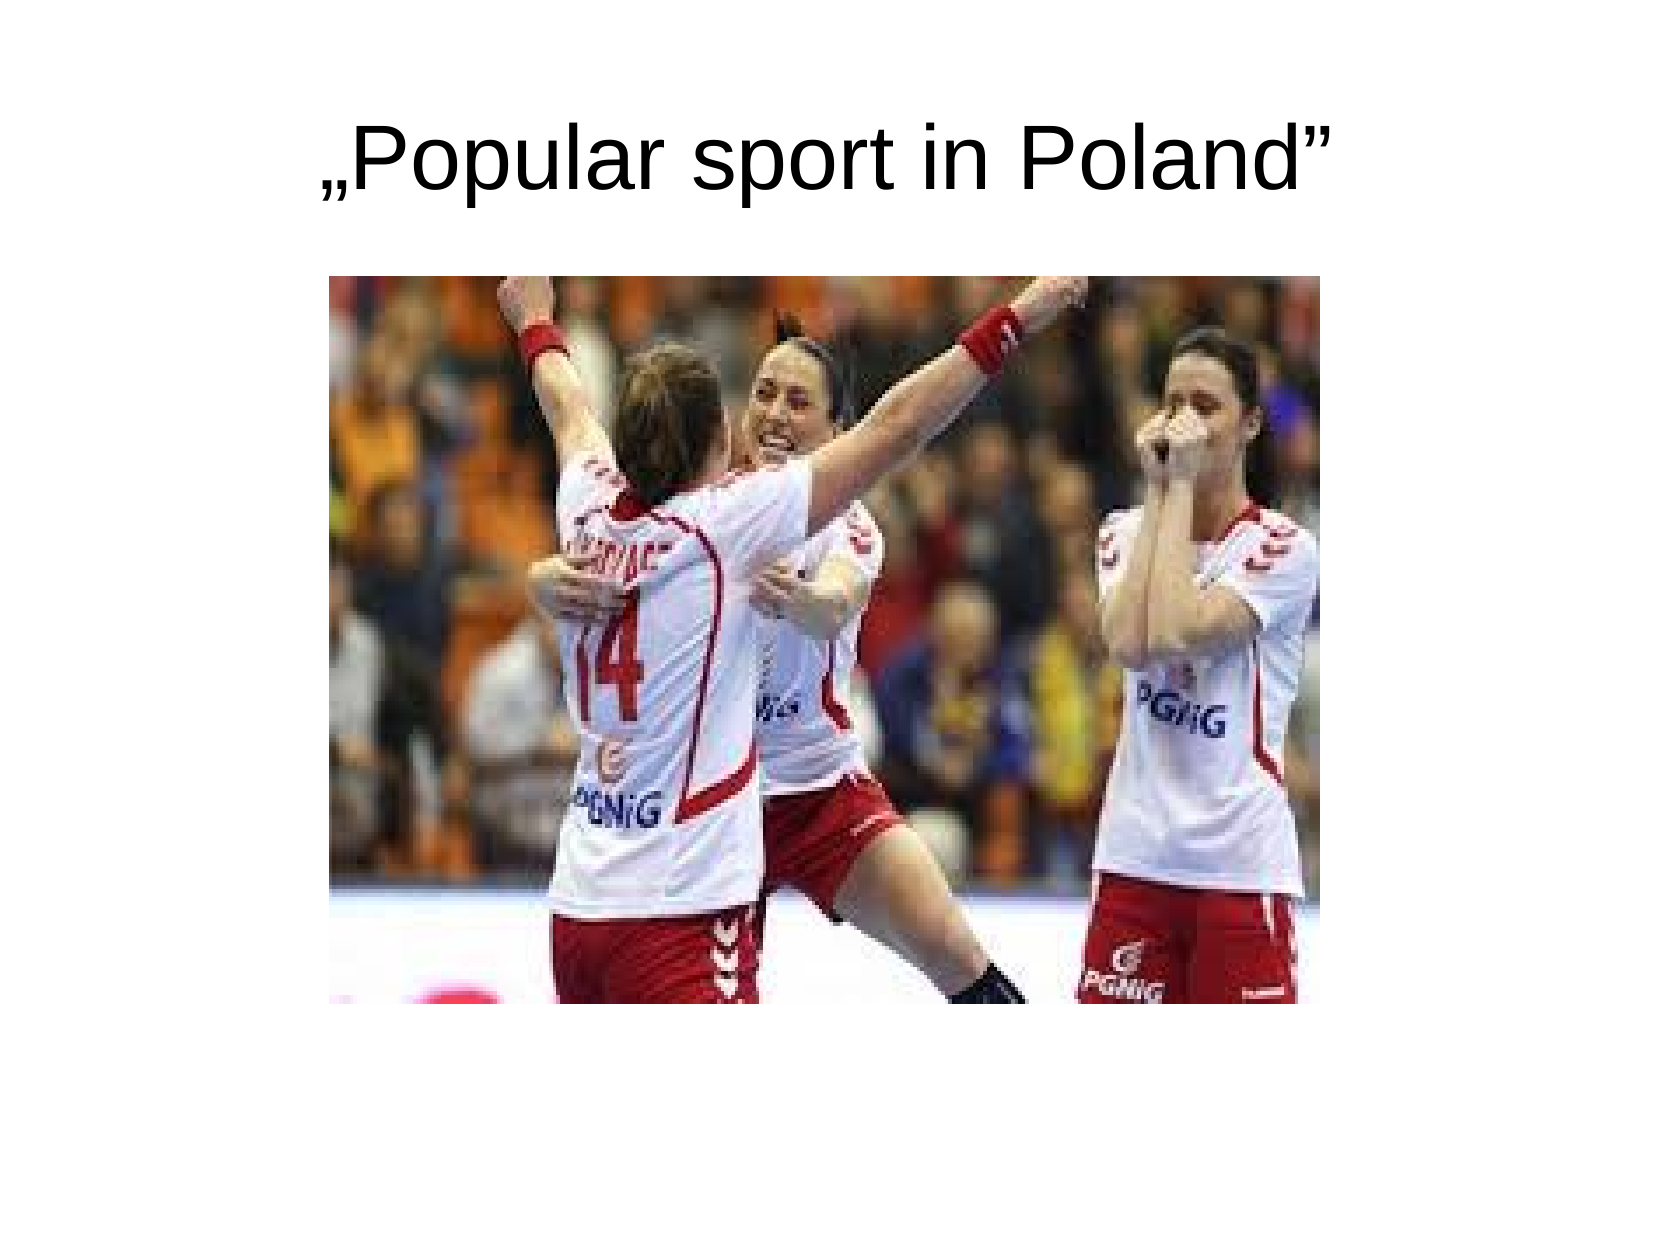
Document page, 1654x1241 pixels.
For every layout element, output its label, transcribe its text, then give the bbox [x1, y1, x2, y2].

picture [329, 276, 1320, 1004]
subtitle Gabrysia krawczyk kl.IV. A [82, 213, 1571, 1186]
title „Popular sport in Poland” [82, 49, 1571, 213]
